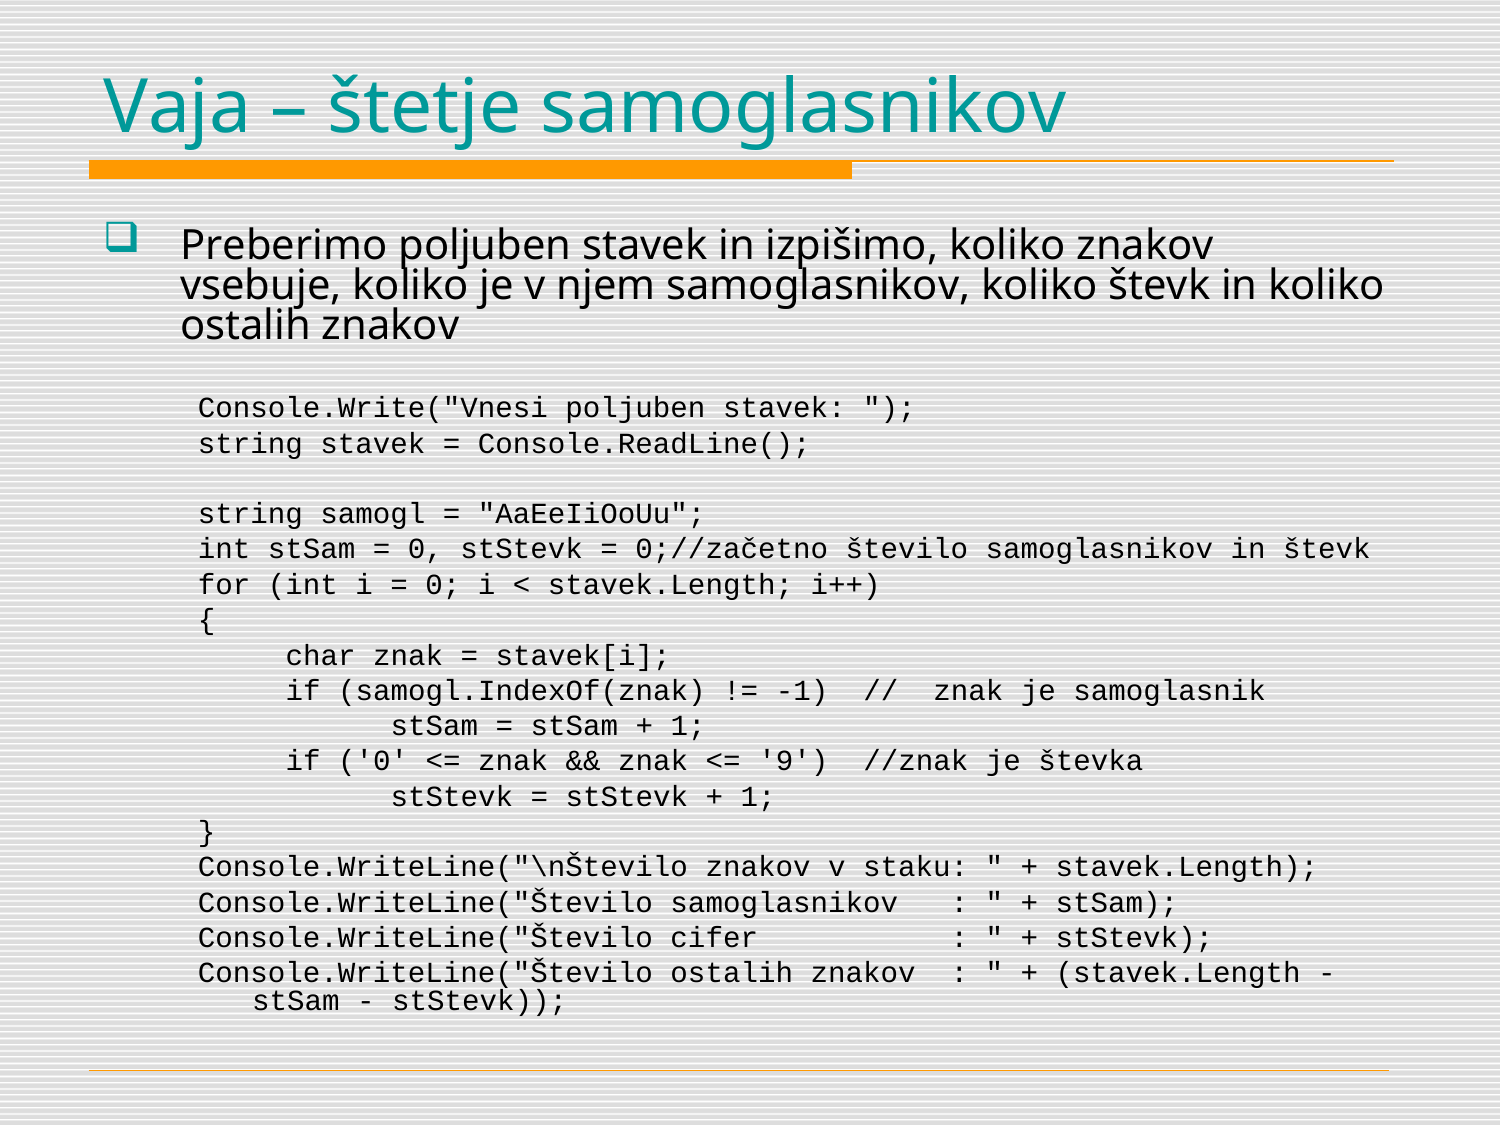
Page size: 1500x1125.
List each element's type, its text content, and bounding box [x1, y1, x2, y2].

title Vaja – štetje samoglasnikov [88, 42, 1401, 155]
picture [0, 0, 1500, 1125]
list Preberimo poljuben stavek in izpišimo, koliko znakov vsebuje, koliko je v njem samoglasnikov, koliko števk in koliko ostalih znakov Console.Write("Vnesi poljuben stavek: "); string stavek = Console.ReadLine(); string samogl = "AaEeIiOoUu"; int stSam = 0, stStevk = 0;//začetno število samoglasnikov in števk for (int i = 0; i < stavek.Length; i++) { char znak = stavek[i]; if (samogl.IndexOf(znak) != -1) // znak je samoglasnik stSam = stSam + 1; if ('0' <= znak && znak <= '9') //znak je števka stStevk = stStevk + 1; } Console.WriteLine("\nŠtevilo znakov v staku: " + stavek.Length); Console.WriteLine("Število samoglasnikov : " + stSam); Console.WriteLine("Število cifer : " + stStevk); Console.WriteLine("Število ostalih znakov : " + (stavek.Length - stSam - stStevk)); [88, 220, 1401, 1059]
